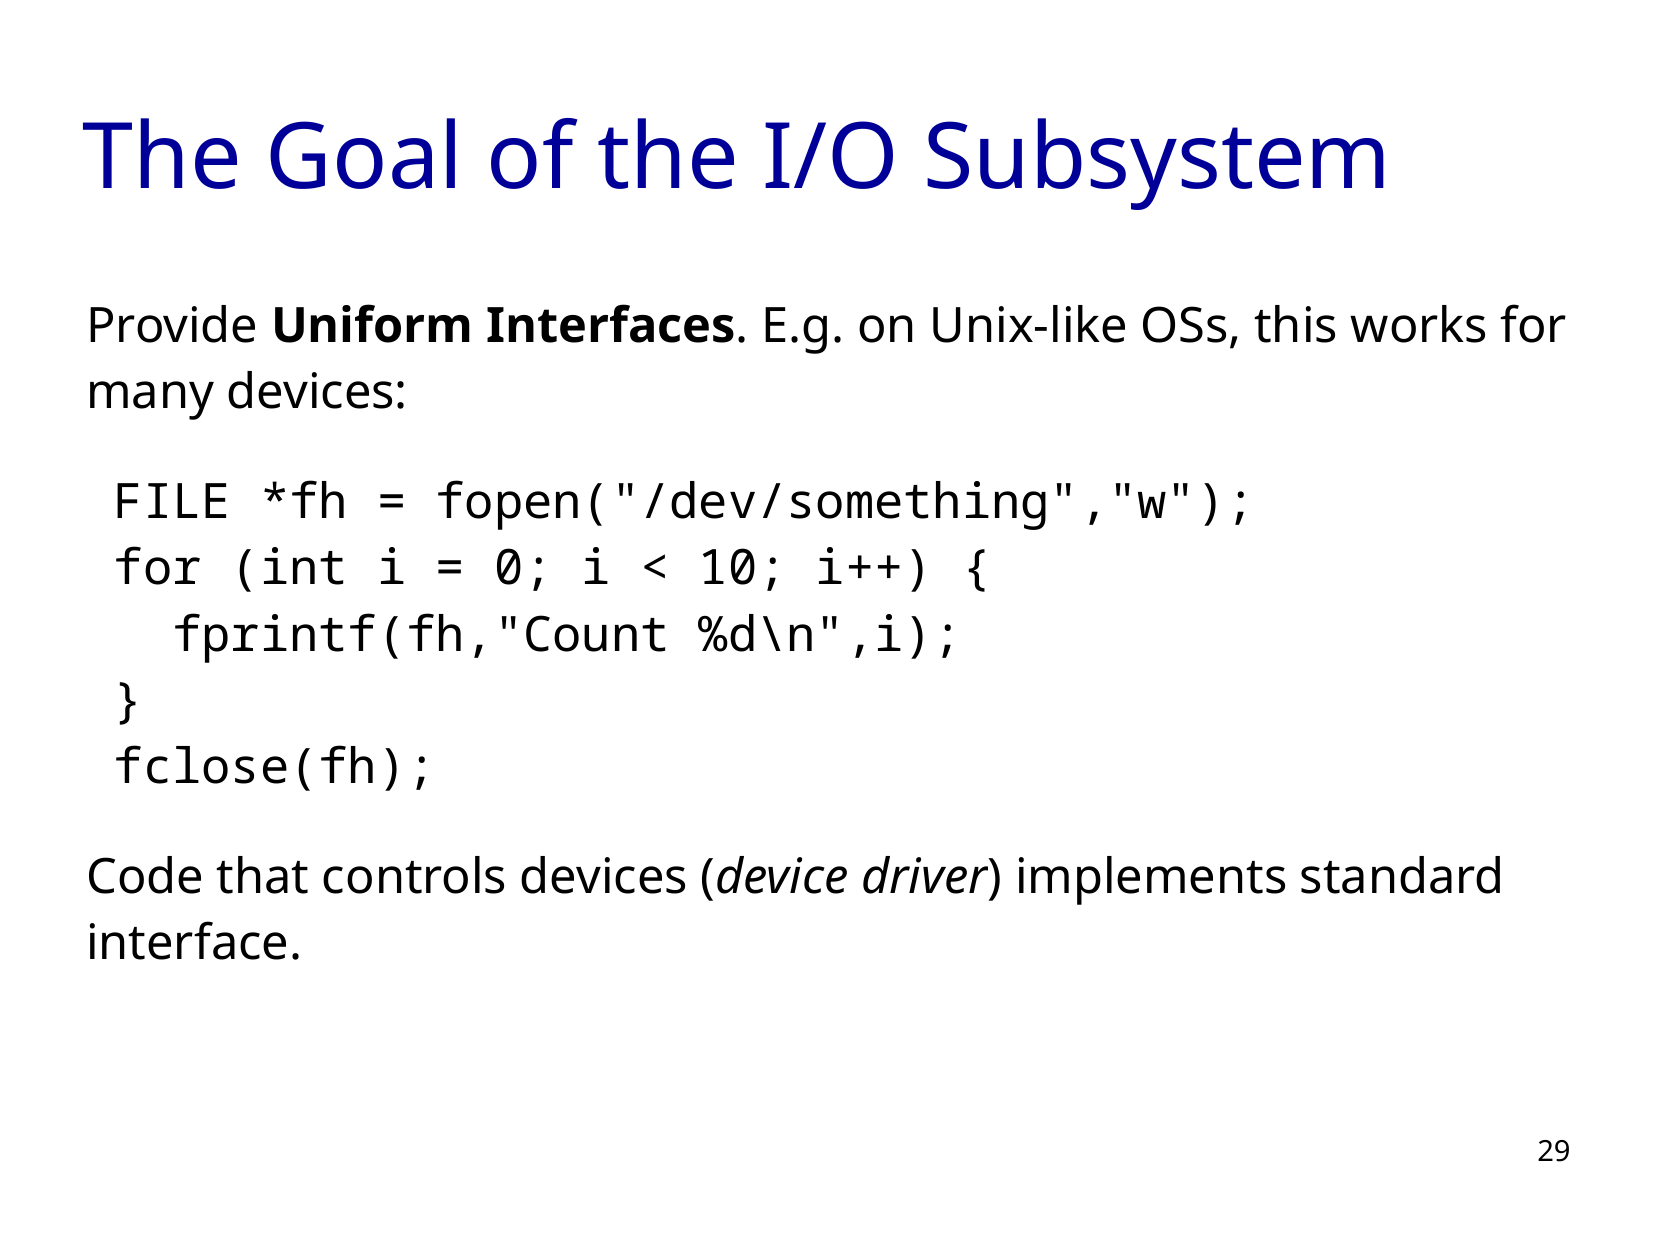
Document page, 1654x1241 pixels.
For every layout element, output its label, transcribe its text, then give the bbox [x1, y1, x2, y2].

list Provide Uniform Interfaces. E.g. on Unix-like OSs, this works for many devices: FILE *fh = fopen("/dev/something","w"); for (int i = 0; i < 10; i++) { fprintf(fh,"Count %d\n",i); } fclose(fh); Code that controls devices (device driver) implements standard interface. [60, 290, 1571, 1096]
title The Goal of the I/O Subsystem [82, 49, 1571, 257]
